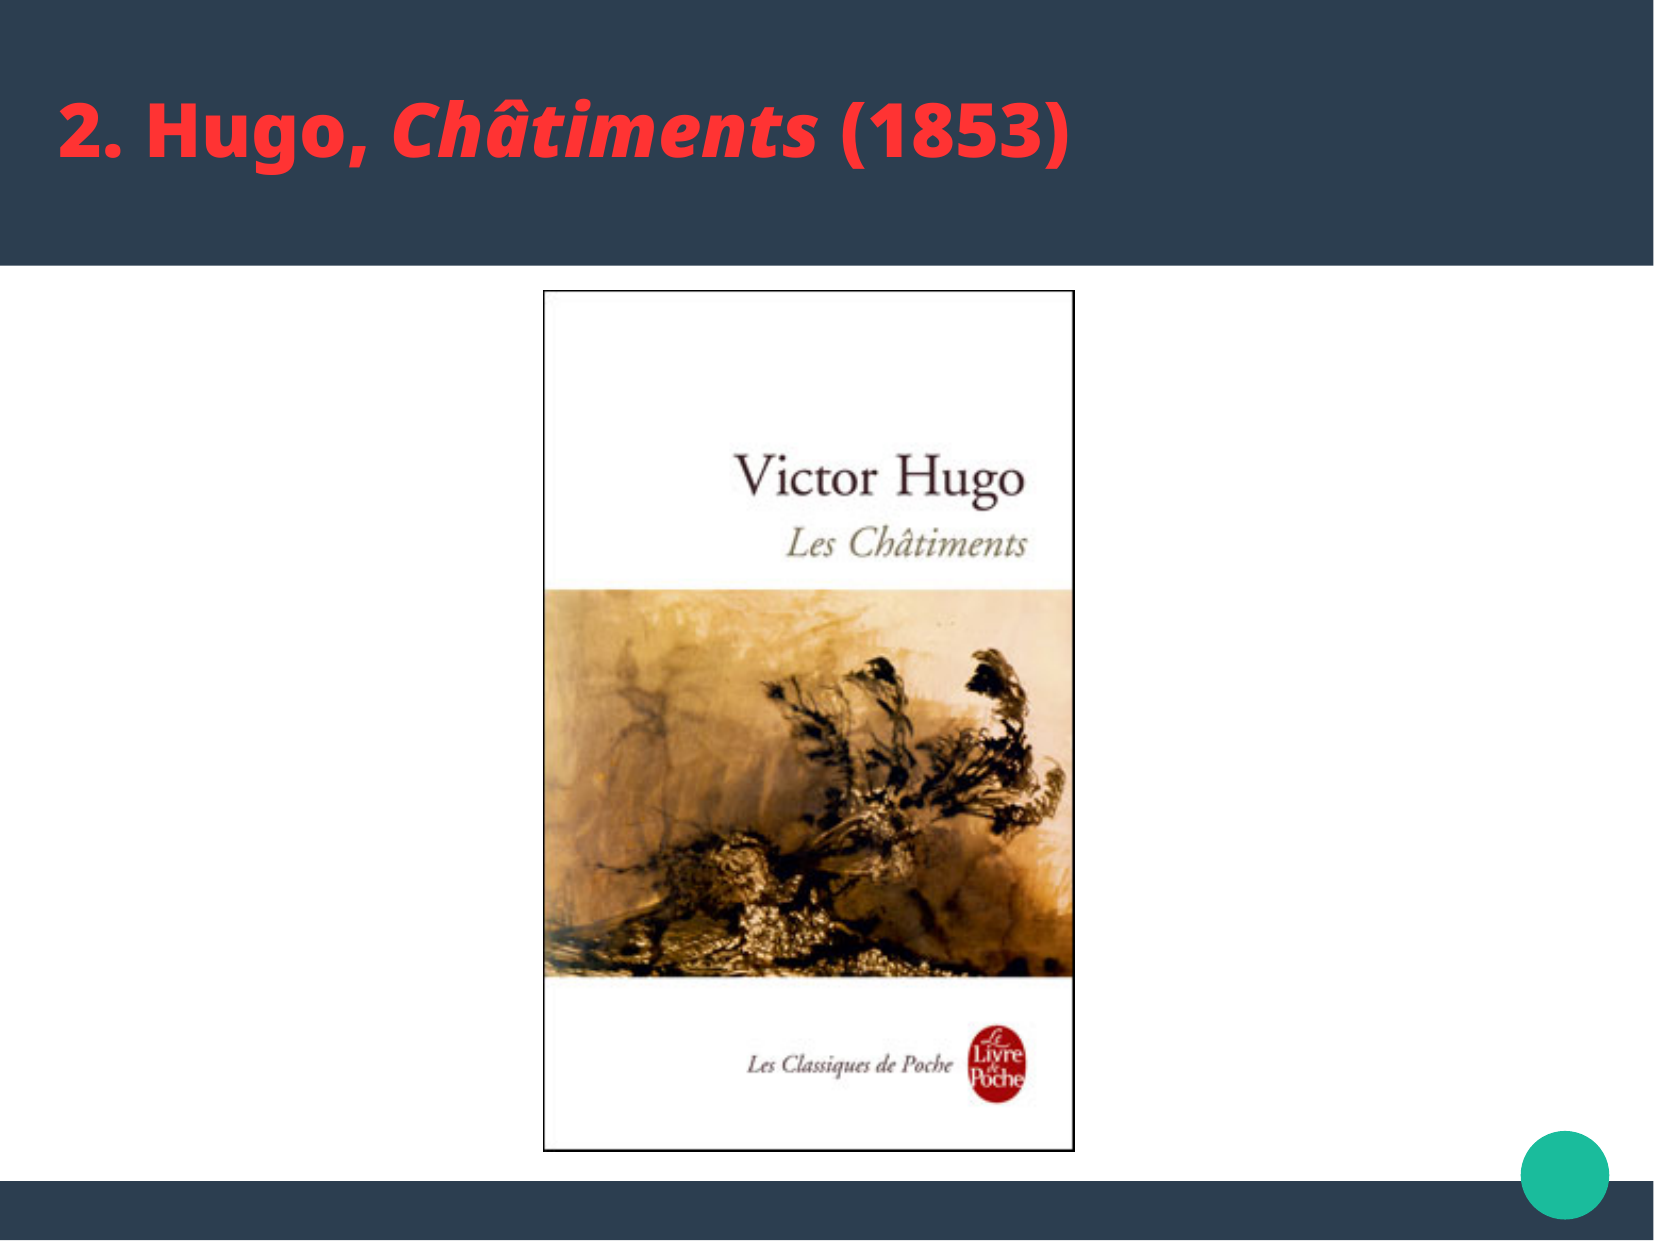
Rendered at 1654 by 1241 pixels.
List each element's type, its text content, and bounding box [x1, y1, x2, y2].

title 2. Hugo, Châtiments (1853) [59, 49, 1595, 207]
picture [543, 290, 1075, 1152]
